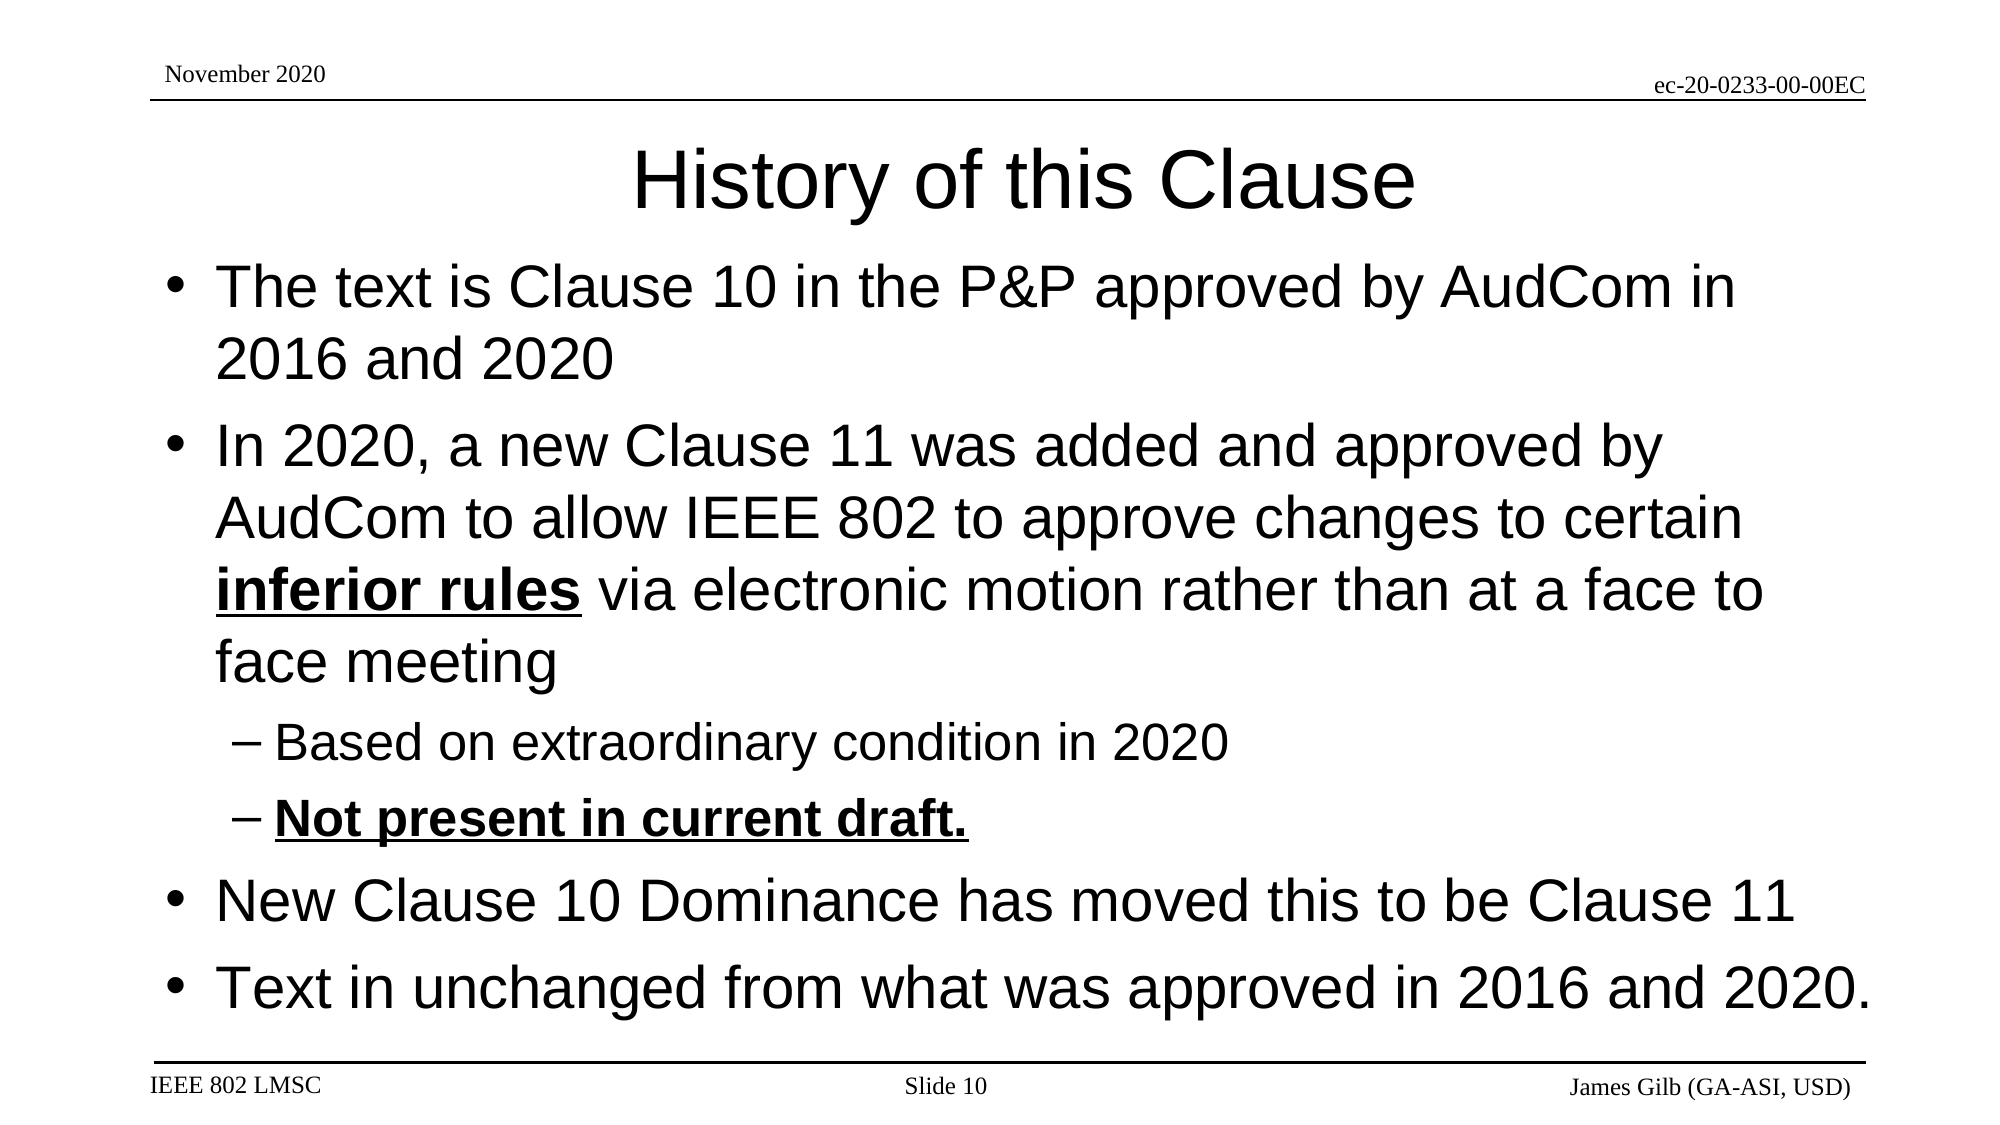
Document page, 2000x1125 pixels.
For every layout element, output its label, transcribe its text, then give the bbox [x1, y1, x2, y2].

title History of this Clause [149, 112, 1900, 238]
list The text is Clause 10 in the P&P approved by AudCom in 2016 and 2020 In 2020, a new Clause 11 was added and approved by AudCom to allow IEEE 802 to approve changes to certain inferior rules via electronic motion rather than at a face to face meeting Based on extraordinary condition in 2020 Not present in current draft. New Clause 10 Dominance has moved this to be Clause 11 Text in unchanged from what was approved in 2016 and 2020. [149, 239, 1900, 1051]
